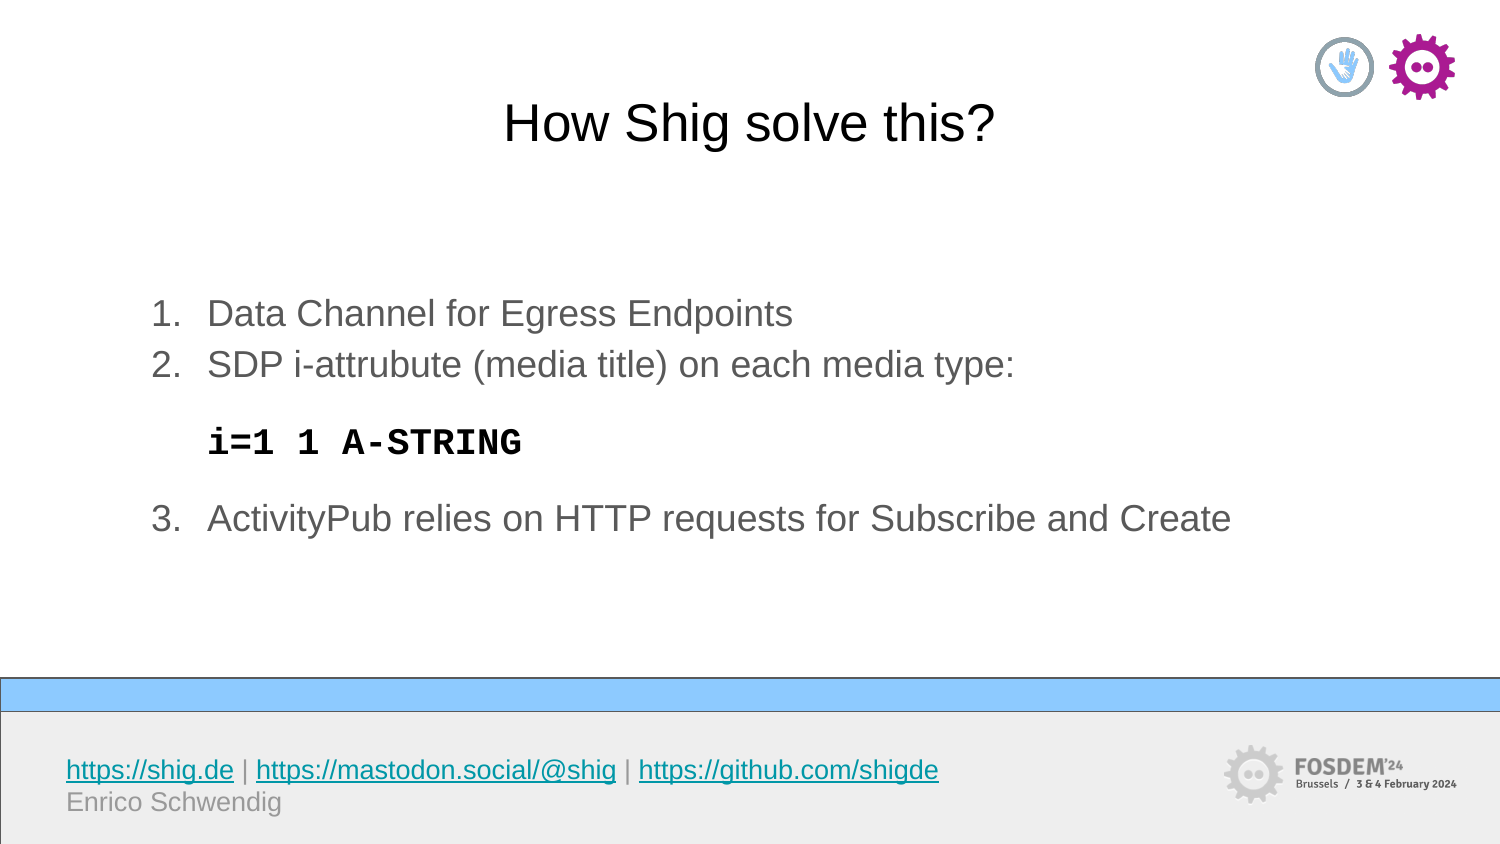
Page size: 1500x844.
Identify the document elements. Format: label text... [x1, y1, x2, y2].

title How Shig solve this? [51, 72, 1449, 167]
picture [1217, 737, 1467, 814]
picture [1389, 34, 1455, 100]
text_box Data Channel for Egress Endpoints SDP i-attrubute (media title) on each media type: i=1 1 A-STRING ActivityPub relies on HTTP requests for Subscribe and Create [117, 266, 1425, 577]
picture [1312, 34, 1377, 72]
